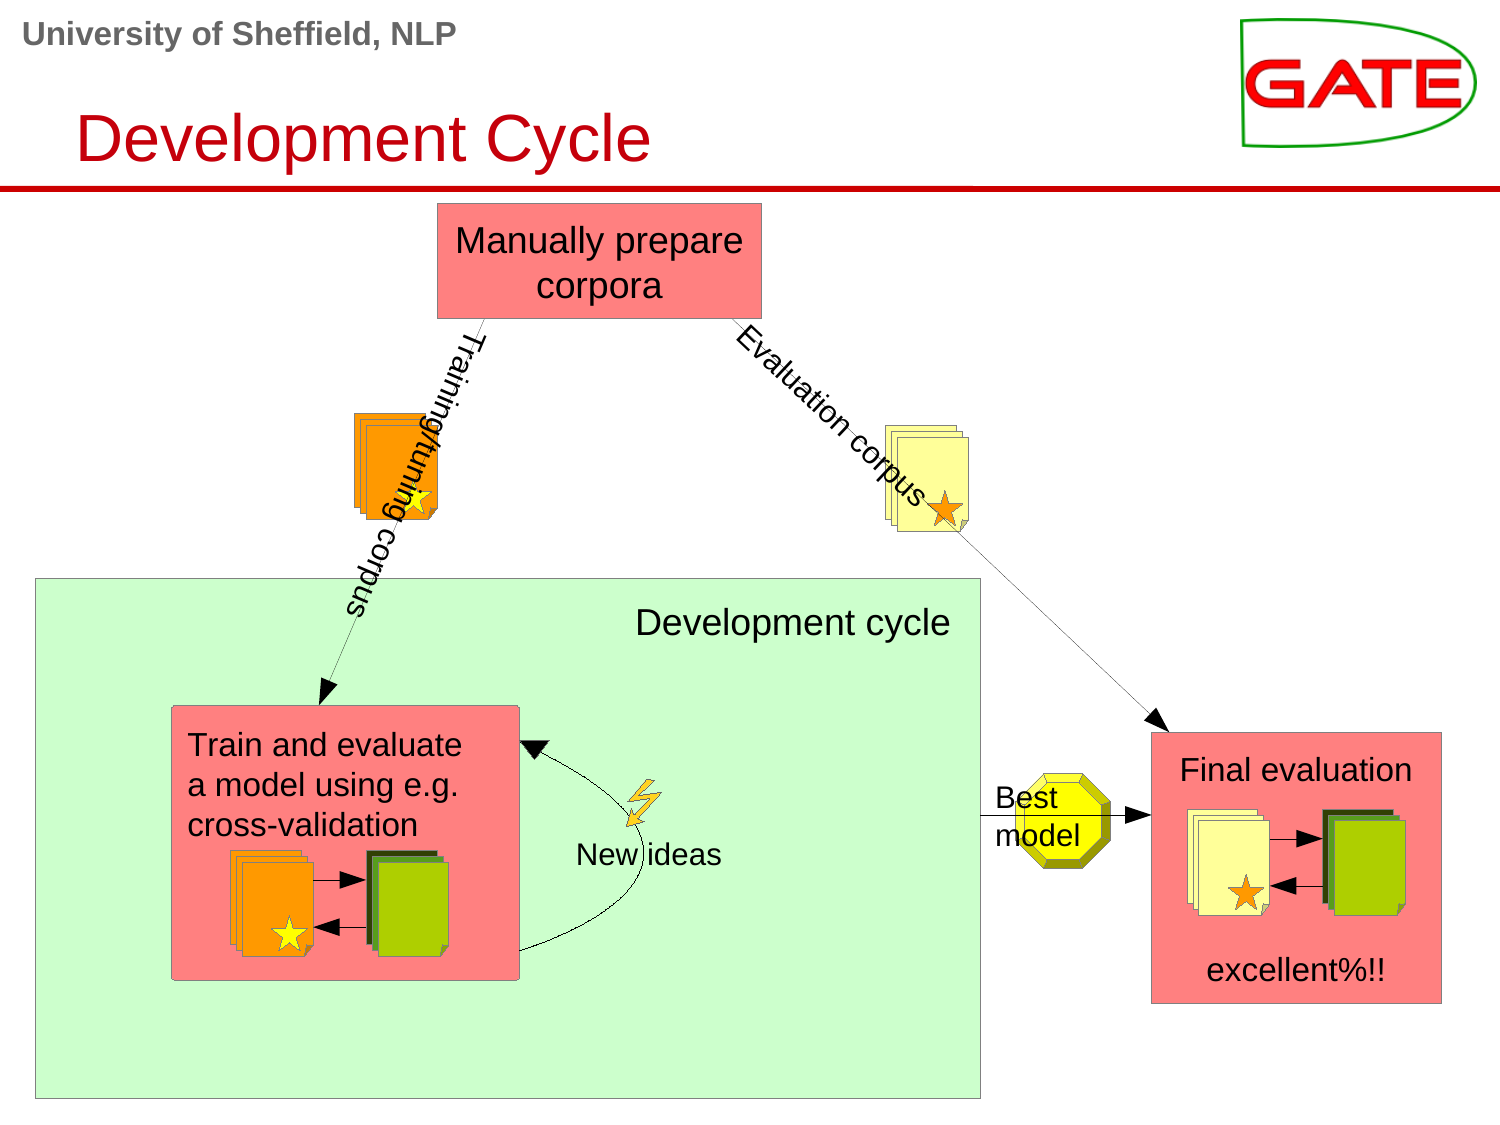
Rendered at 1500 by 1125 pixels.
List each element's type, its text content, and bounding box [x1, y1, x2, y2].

text_box [885, 477, 956, 532]
text_box [1025, 773, 1111, 815]
text_box Development cycle [620, 590, 999, 696]
text_box [427, 421, 438, 431]
text_box [390, 508, 401, 518]
text_box [421, 418, 427, 428]
picture [1240, 18, 1477, 148]
text_box [366, 850, 449, 957]
text_box [1187, 809, 1270, 916]
text_box [230, 850, 314, 957]
text_box Manually prepare corpora [437, 203, 762, 319]
text_box Train and evaluate a model using e.g. cross-validation [171, 705, 520, 981]
text_box New ideas [561, 826, 751, 917]
title Development Cycle [75, 44, 1426, 233]
text_box [35, 578, 981, 1099]
text_box [885, 425, 969, 532]
text_box [401, 442, 438, 520]
text_box [1025, 831, 1034, 844]
text_box [1019, 816, 1111, 869]
text_box [354, 413, 434, 520]
text_box [897, 481, 908, 491]
text_box [1322, 809, 1406, 916]
text_box Final evaluation excellent%!! [1151, 732, 1442, 1004]
text_box [885, 470, 896, 480]
